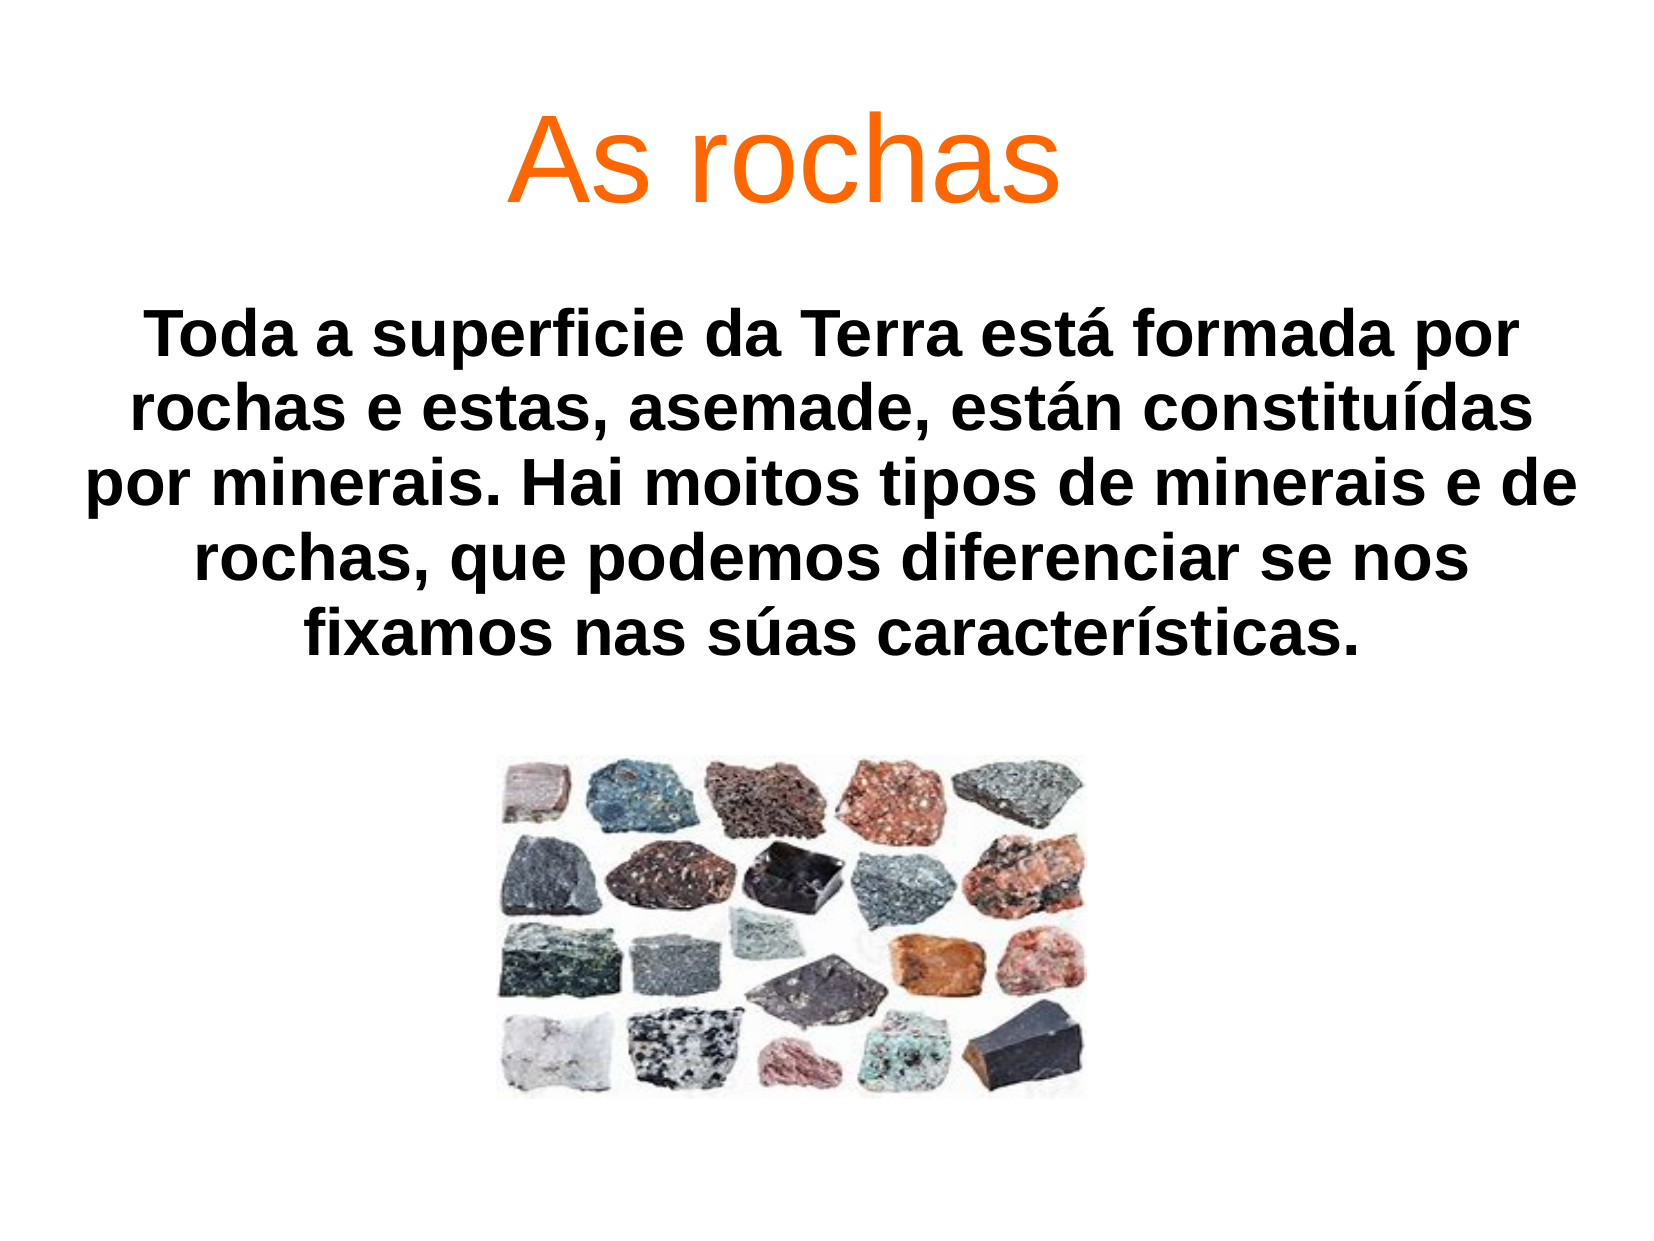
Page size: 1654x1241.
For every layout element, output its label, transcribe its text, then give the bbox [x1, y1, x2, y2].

title Toda a superficie da Terra está formada por rochas e estas, asemade, están constituídas por minerais. Hai moitos tipos de minerais e de rochas, que podemos diferenciar se nos fixamos nas súas características. [82, 295, 1583, 754]
picture [496, 755, 1087, 1099]
title As rochas [118, 82, 1453, 237]
